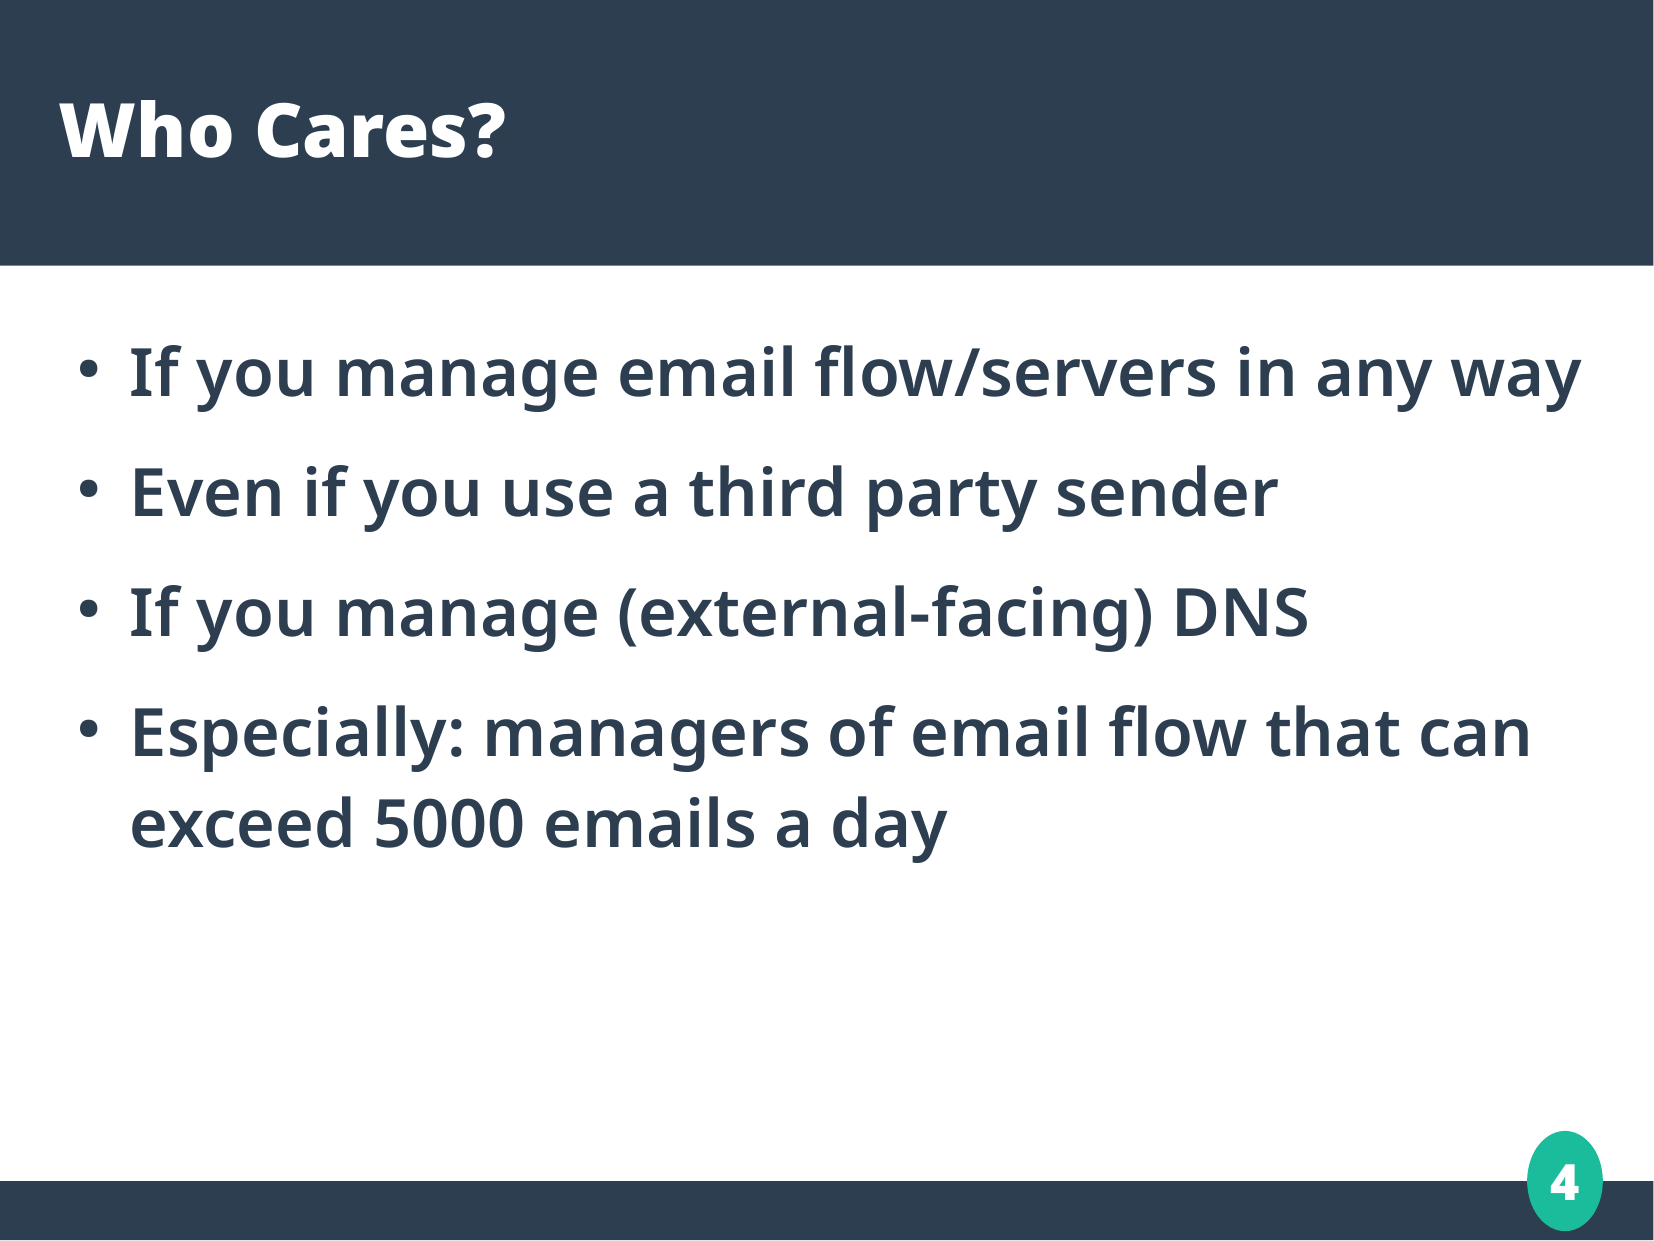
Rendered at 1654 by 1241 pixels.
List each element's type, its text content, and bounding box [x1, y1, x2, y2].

list If you manage email flow/servers in any way Even if you use a third party sender If you manage (external-facing) DNS Especially: managers of email flow that can exceed 5000 emails a day [59, 324, 1595, 1152]
title Who Cares? [59, 49, 1595, 207]
